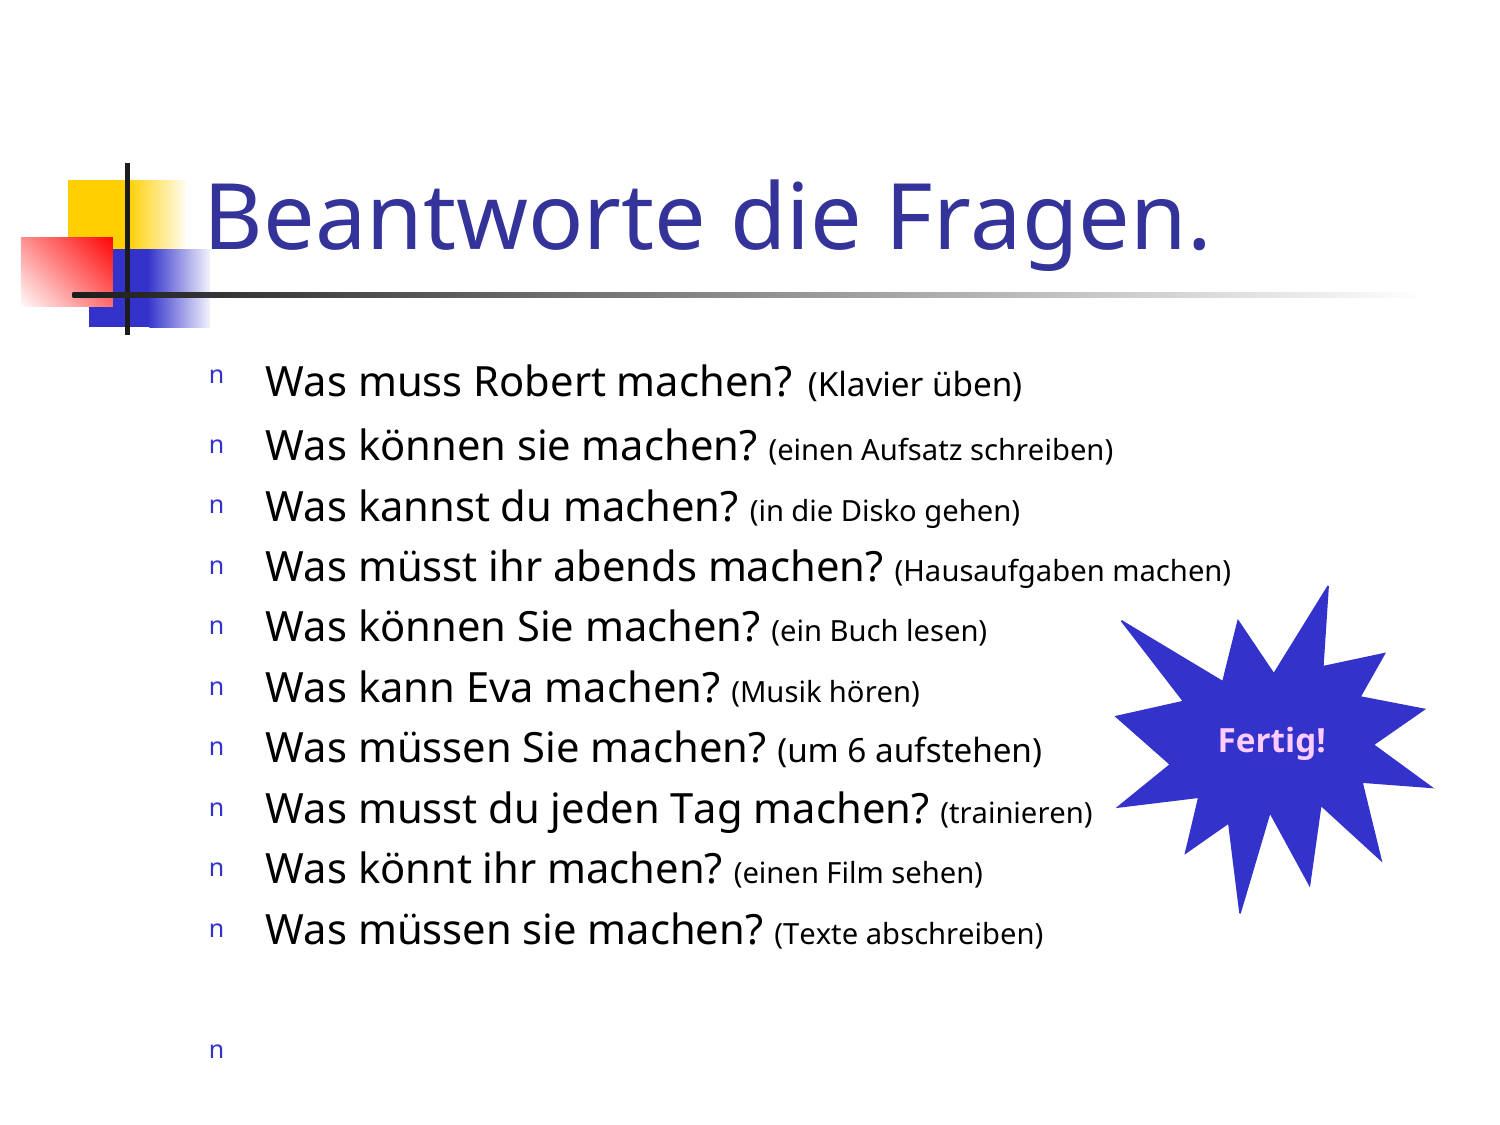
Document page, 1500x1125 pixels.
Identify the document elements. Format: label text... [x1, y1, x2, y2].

title Beantworte die Fragen. [188, 35, 1468, 275]
list Was muss Robert machen? (Klavier üben) Was können sie machen? (einen Aufsatz schreiben) Was kannst du machen? (in die Disko gehen) Was müsst ihr abends machen? (Hausaufgaben machen) Was können Sie machen? (ein Buch lesen) Was kann Eva machen? (Musik hören) Was müssen Sie machen? (um 6 aufstehen) Was musst du jeden Tag machen? (trainieren) Was könnt ihr machen? (einen Film sehen) Was müssen sie machen? (Texte abschreiben) [193, 331, 1469, 1007]
text_box Fertig! [1116, 586, 1432, 914]
